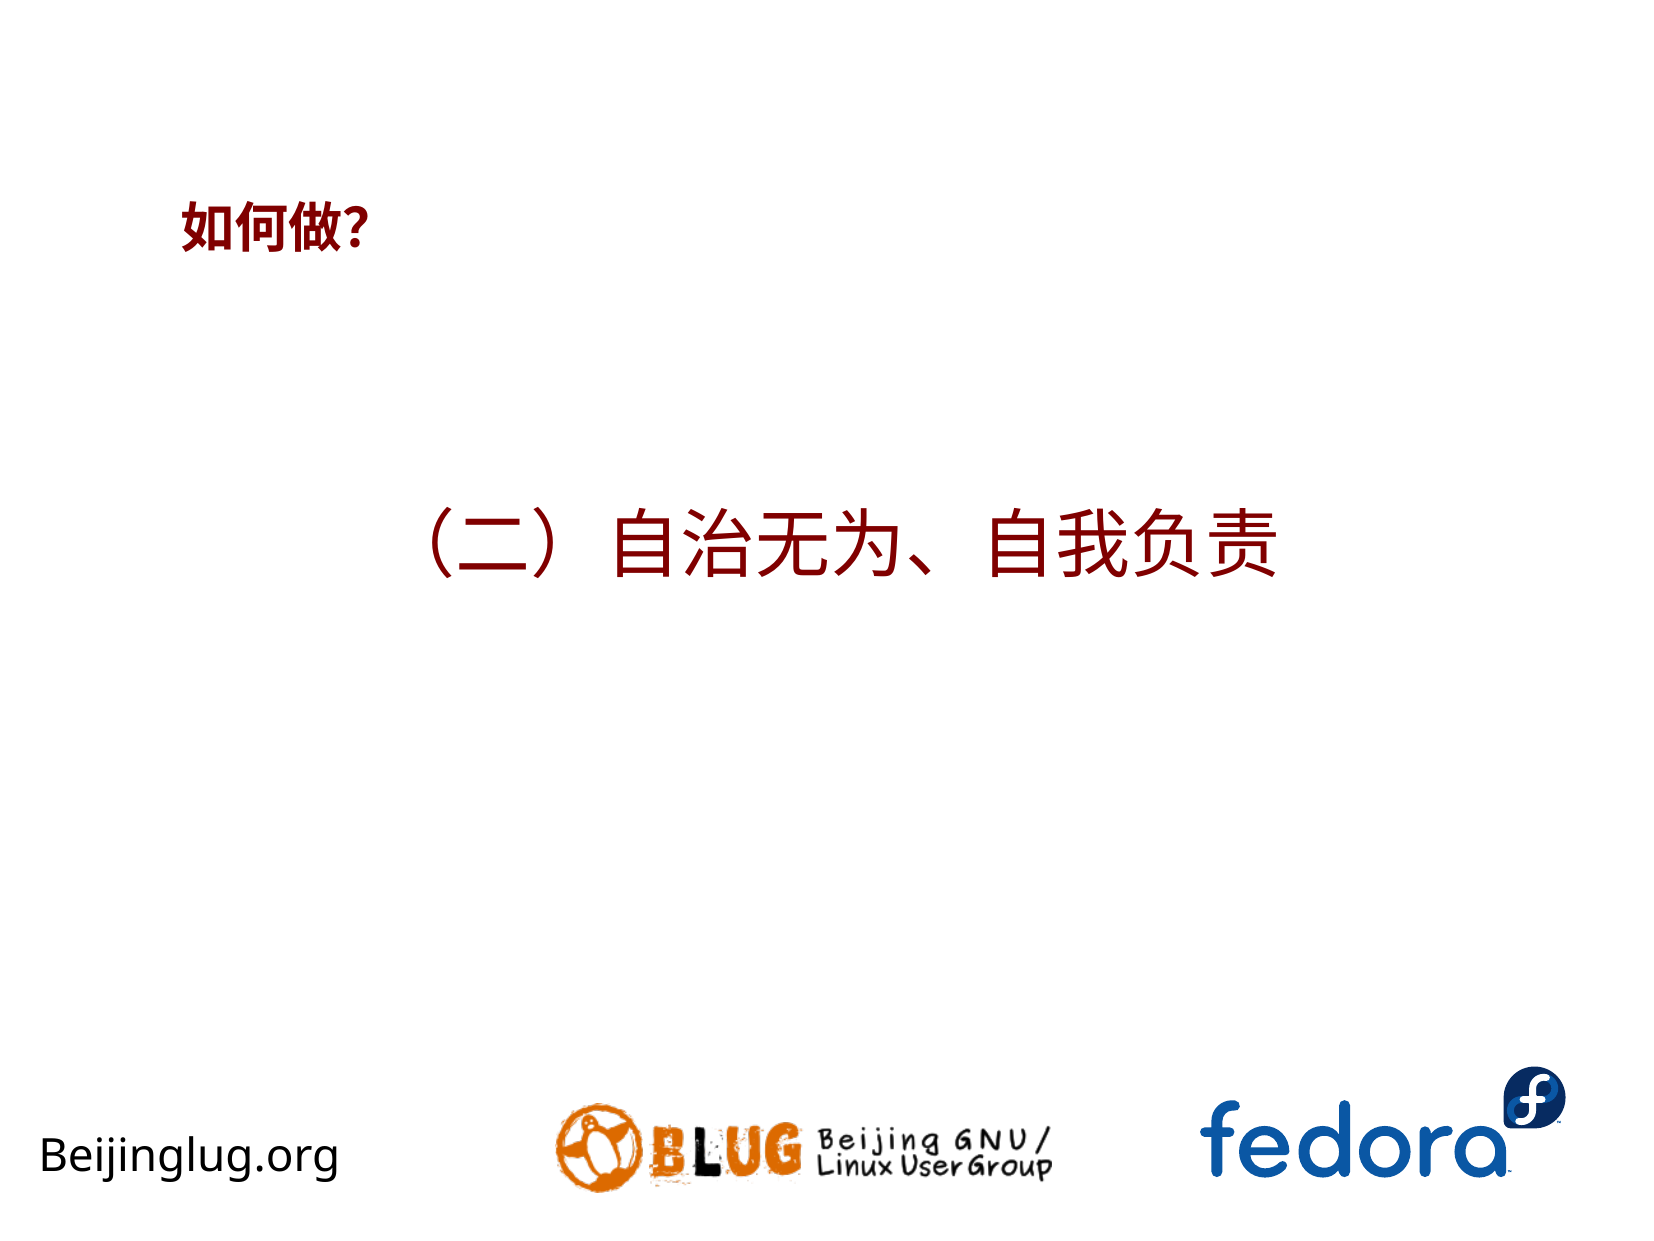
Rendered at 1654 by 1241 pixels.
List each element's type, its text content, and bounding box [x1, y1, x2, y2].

picture [555, 1103, 1052, 1193]
text_box 如何做？ [165, 177, 422, 266]
text_box （二）自治无为、自我负责 [366, 477, 1296, 603]
